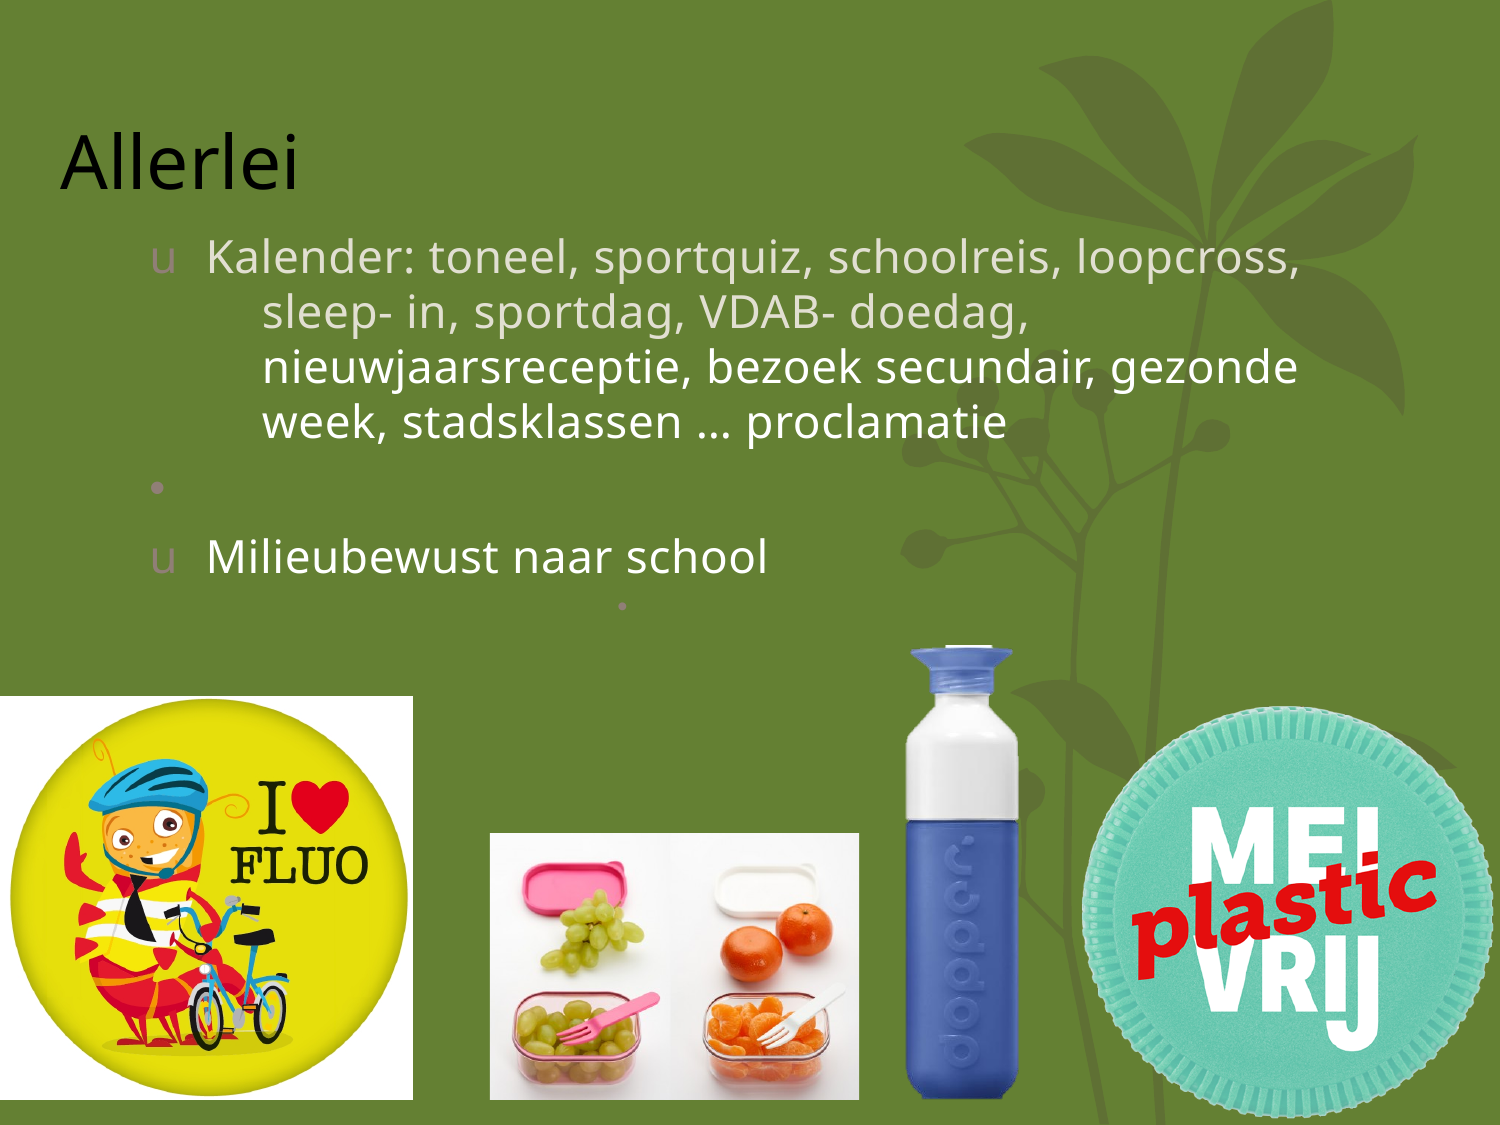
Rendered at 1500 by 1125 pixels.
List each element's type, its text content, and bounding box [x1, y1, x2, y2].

picture [489, 645, 1500, 1125]
picture [0, 696, 413, 1100]
list Kalender: toneel, sportquiz, schoolreis, loopcross, sleep- in, sportdag, VDAB- doedag, nieuwjaarsreceptie, bezoek secundair, gezonde week, stadsklassen … proclamatie Milieubewust naar school [134, 220, 1335, 1018]
title Allerlei [45, 37, 1455, 213]
